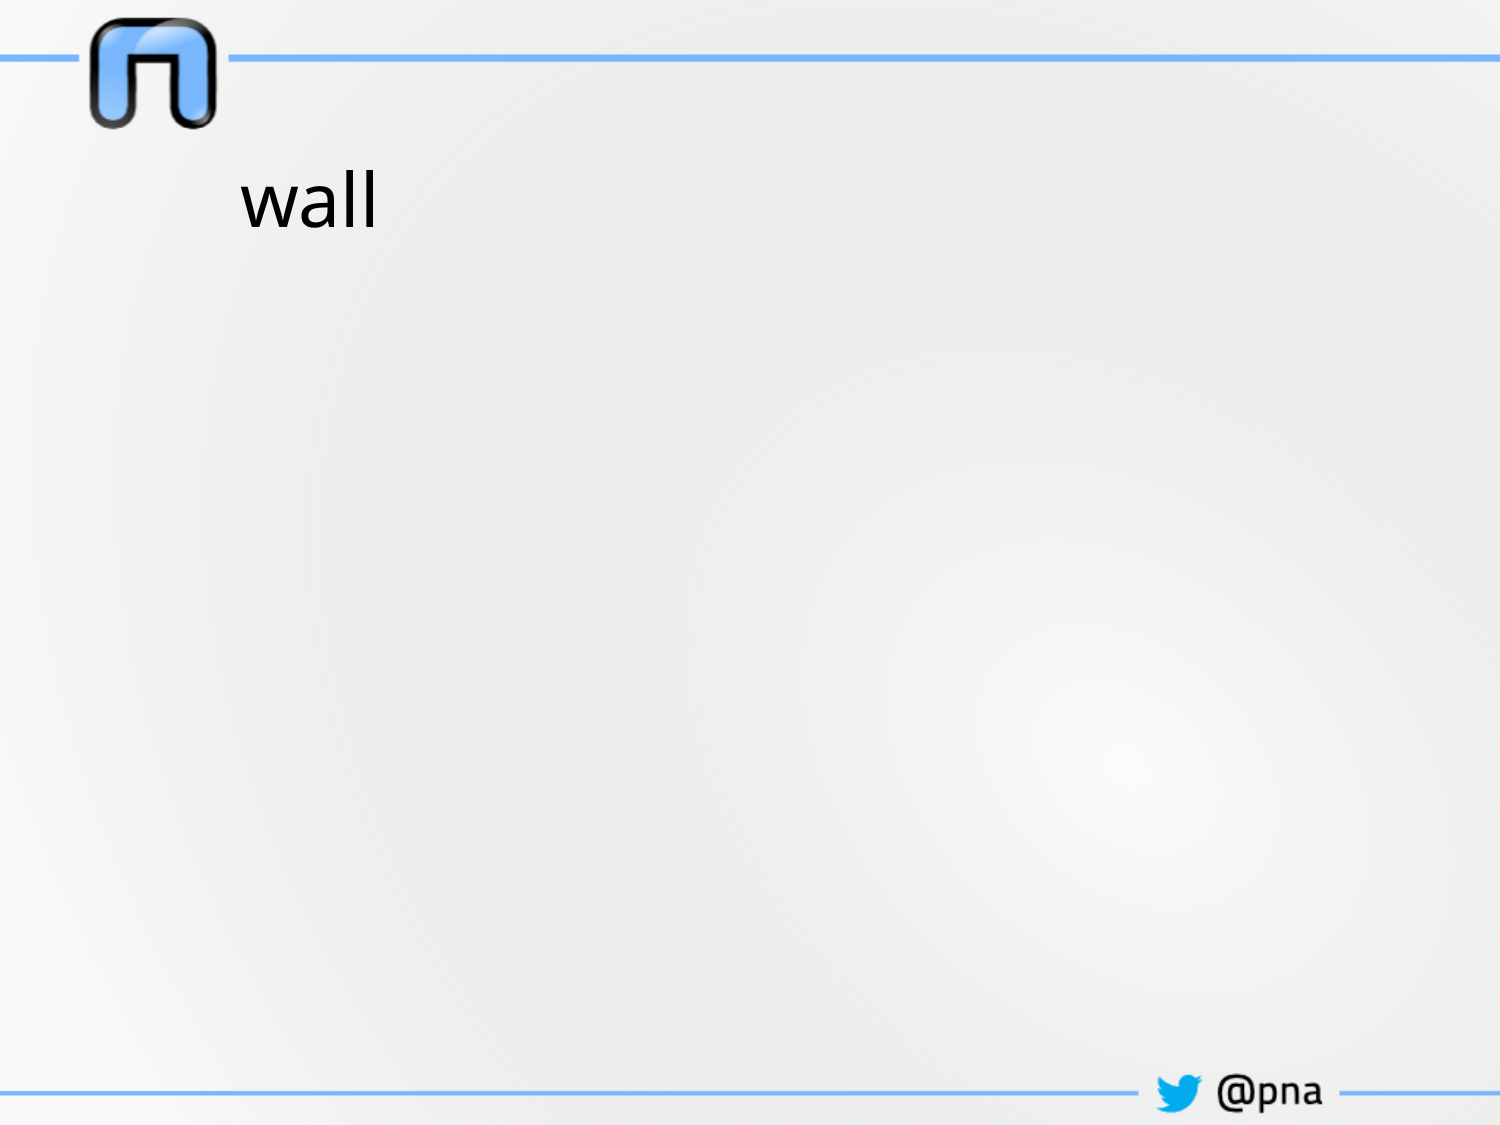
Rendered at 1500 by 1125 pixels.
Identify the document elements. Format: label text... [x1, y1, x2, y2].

picture [0, 0, 1500, 1125]
title wall [225, 70, 1469, 258]
